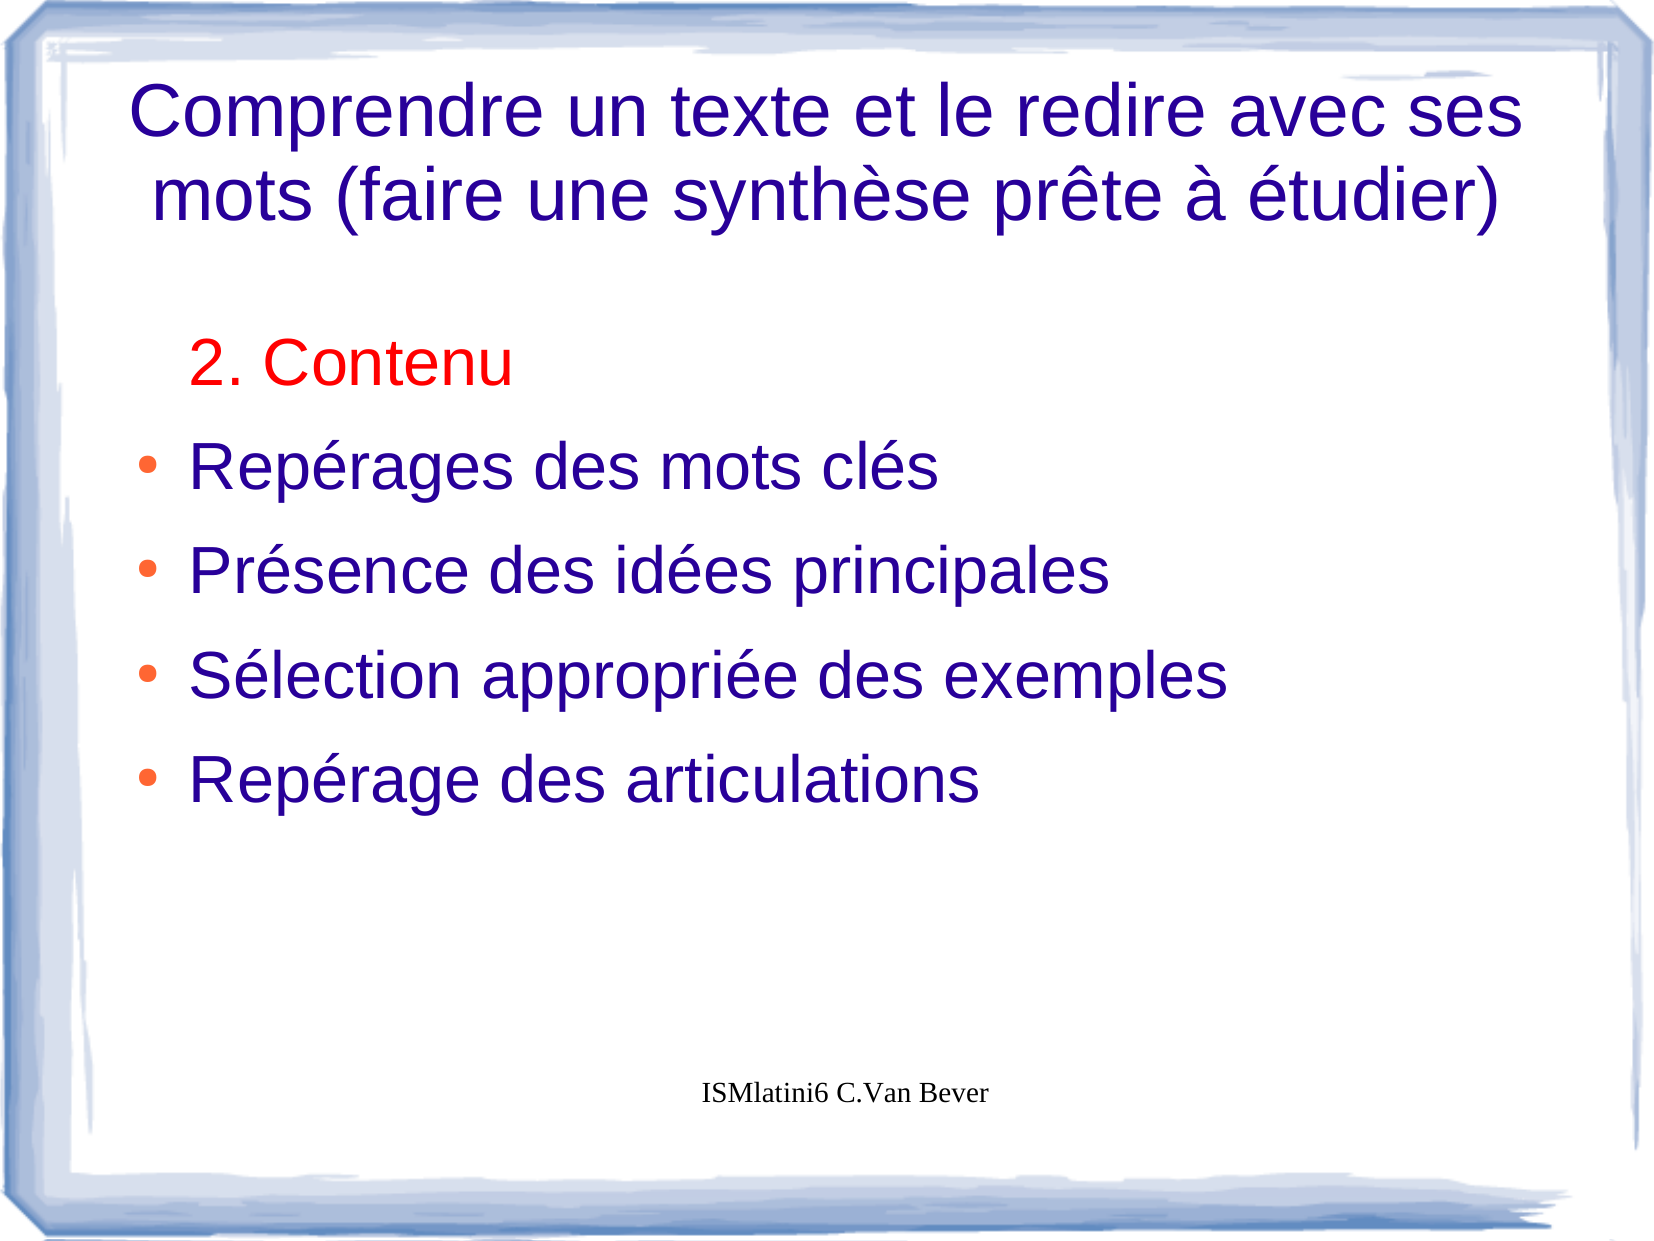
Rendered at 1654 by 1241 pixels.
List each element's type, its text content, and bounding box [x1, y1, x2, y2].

title Comprendre un texte et le redire avec ses mots (faire une synthèse prête à étudier) [82, 49, 1571, 257]
list 2. Contenu Repérages des mots clés Présence des idées principales Sélection appropriée des exemples Repérage des articulations [118, 324, 1571, 1144]
picture [0, 0, 1654, 1241]
